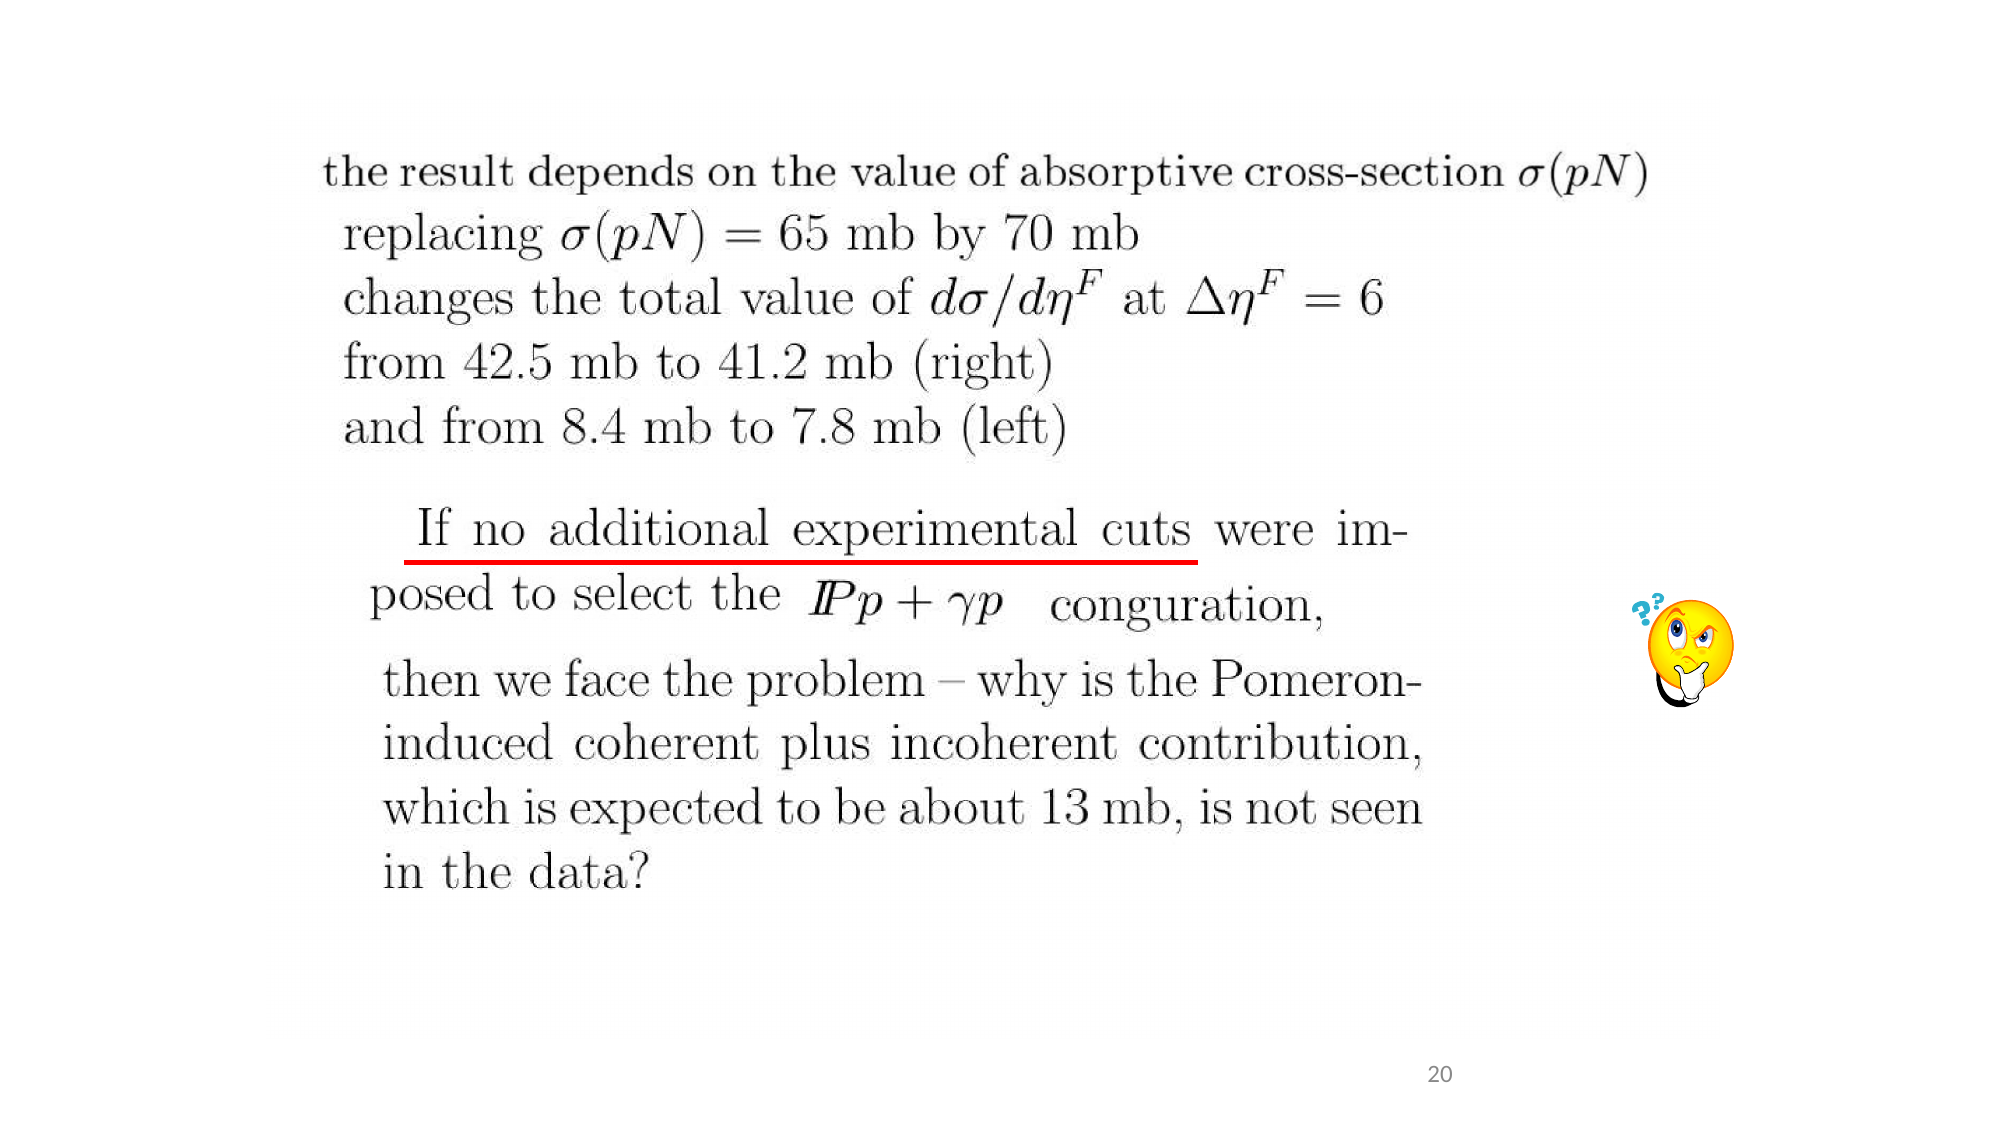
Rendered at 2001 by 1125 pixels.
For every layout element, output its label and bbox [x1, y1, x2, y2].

text_box [1412, 1042, 1863, 1103]
picture [266, 96, 1734, 1039]
